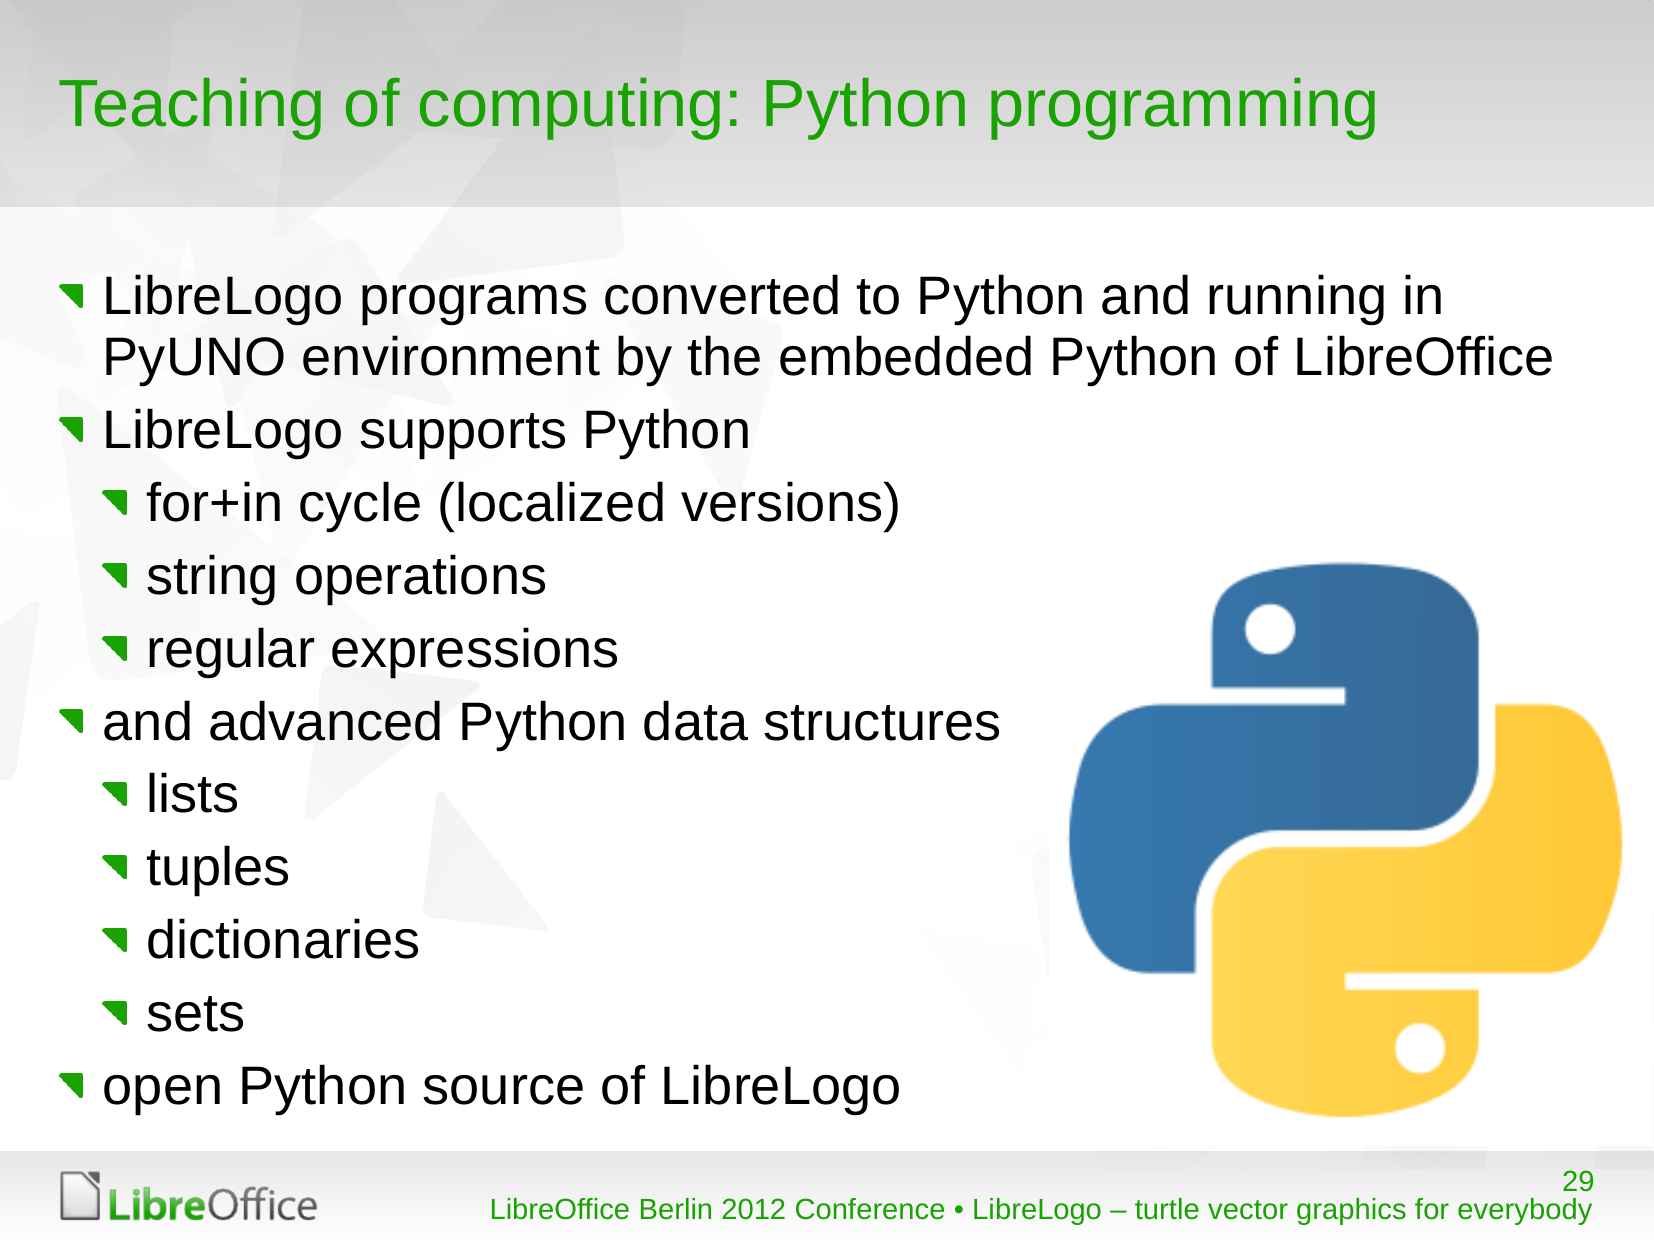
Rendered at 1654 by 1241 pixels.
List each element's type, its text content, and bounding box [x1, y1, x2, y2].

picture [41, 1152, 337, 1240]
picture [0, 0, 783, 931]
list LibreLogo programs converted to Python and running in PyUNO environment by the embedded Python of LibreOffice LibreLogo supports Python for+in cycle (localized versions) string operations regular expressions and advanced Python data structures lists tuples dictionaries sets open Python source of LibreLogo [59, 265, 1595, 1117]
title Teaching of computing: Python programming [59, 29, 1595, 178]
picture [915, 530, 1654, 1169]
